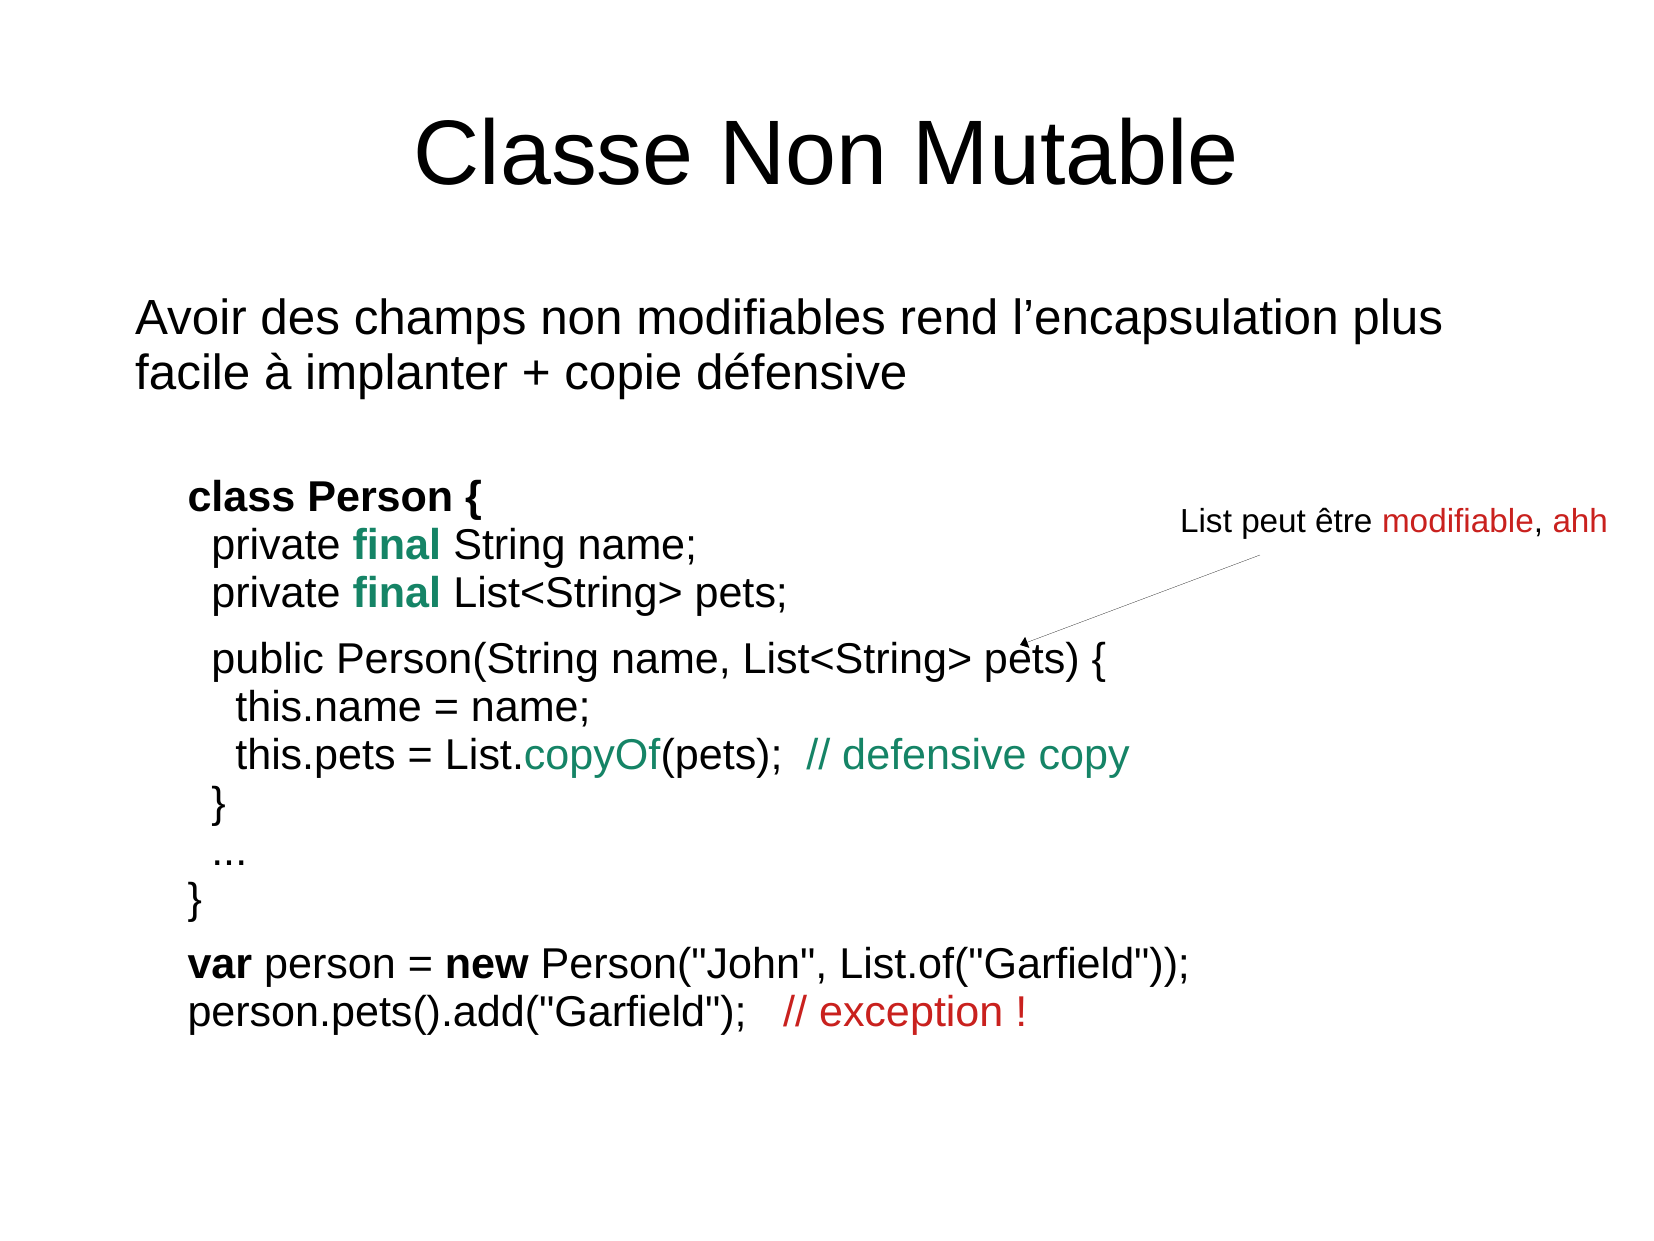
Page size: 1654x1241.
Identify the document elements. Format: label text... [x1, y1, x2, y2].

text_box List peut être modifiable, ahh [1165, 495, 1623, 548]
list Avoir des champs non modifiables rend l’encapsulation plus facile à implanter + copie défensive class Person { private final String name; private final List<String> pets; public Person(String name, List<String> pets) { this.name = name; this.pets = List.copyOf(pets); // defensive copy } ... } var person = new Person("John", List.of("Garfield")); person.pets().add("Garfield"); // exception ! [82, 290, 1571, 1141]
title Classe Non Mutable [82, 49, 1571, 257]
